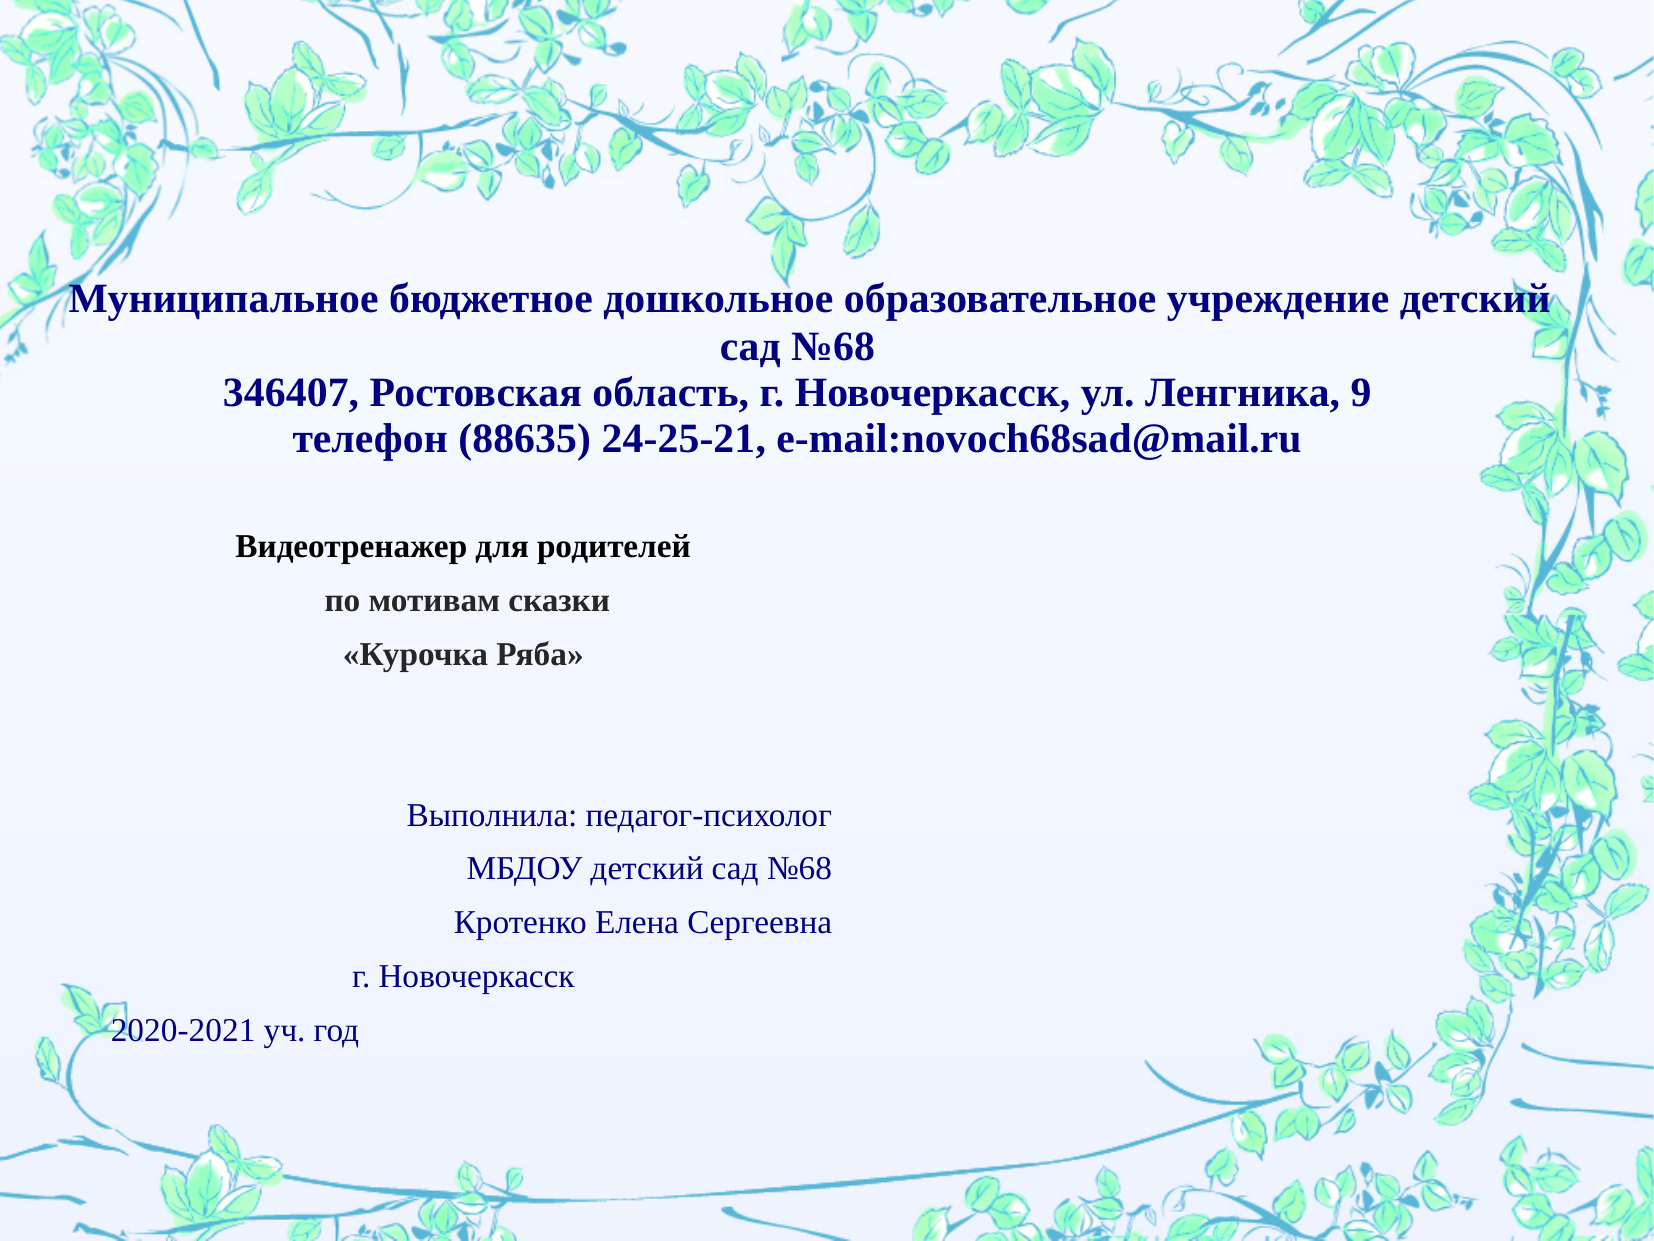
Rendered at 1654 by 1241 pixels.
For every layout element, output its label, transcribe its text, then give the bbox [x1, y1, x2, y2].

text_box Муниципальное бюджетное дошкольное образовательное учреждение детский сад №68 346407, Ростовская область, г. Новочеркасск, ул. Ленгника, 9 телефон (88635) 24-25-21, e-mail:novoch68sad@mail.ru [0, 260, 1596, 541]
text_box Видеотренажер для родителей по мотивам сказки «Курочка Ряба» Выполнила: педагог-психолог МБДОУ детский сад №68 Кротенко Елена Сергеевна г. Новочеркасск 2020-2021 уч. год [79, 541, 1465, 1172]
